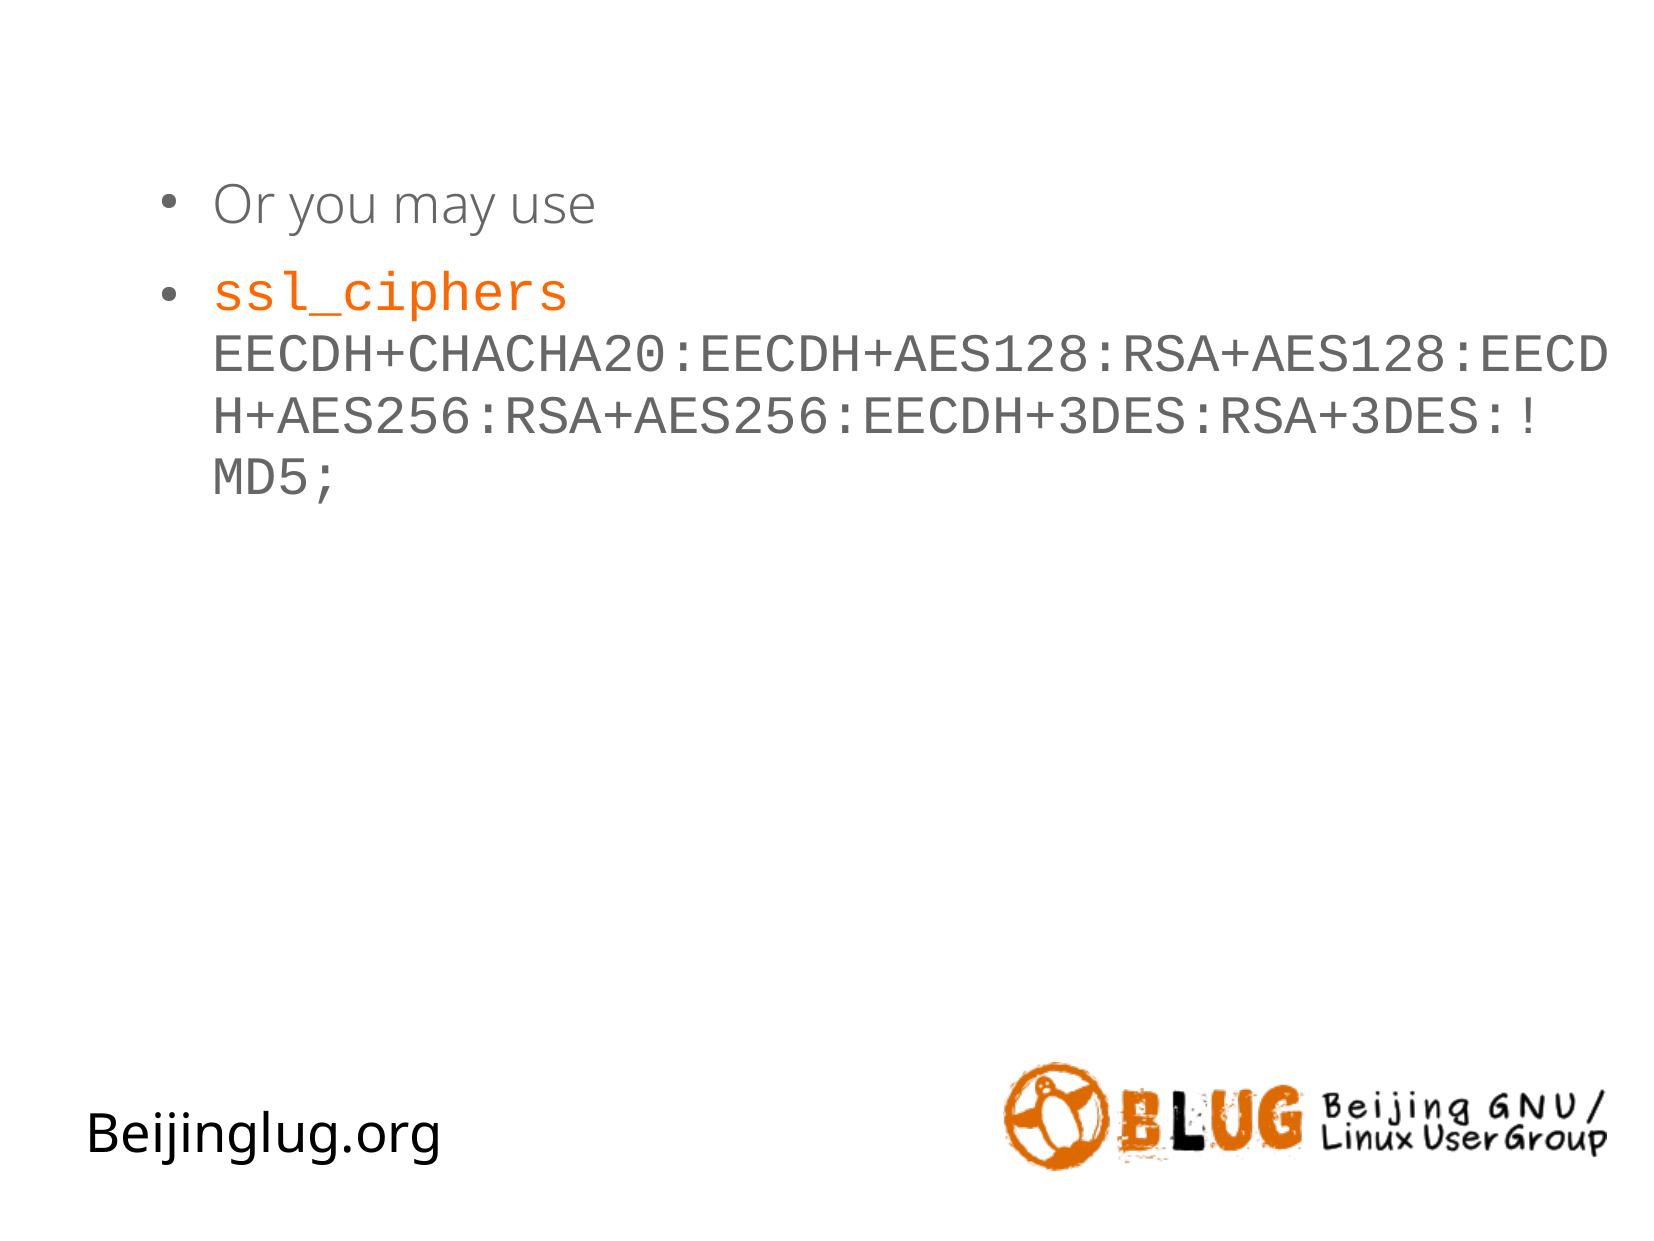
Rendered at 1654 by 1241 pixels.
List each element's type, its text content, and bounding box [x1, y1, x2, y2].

list Or you may use ssl_ciphers EECDH+CHACHA20:EECDH+AES128:RSA+AES128:EECDH+AES256:RSA+AES256:EECDH+3DES:RSA+3DES:!MD5; [141, 165, 1615, 1107]
picture [1003, 1107, 1607, 1171]
